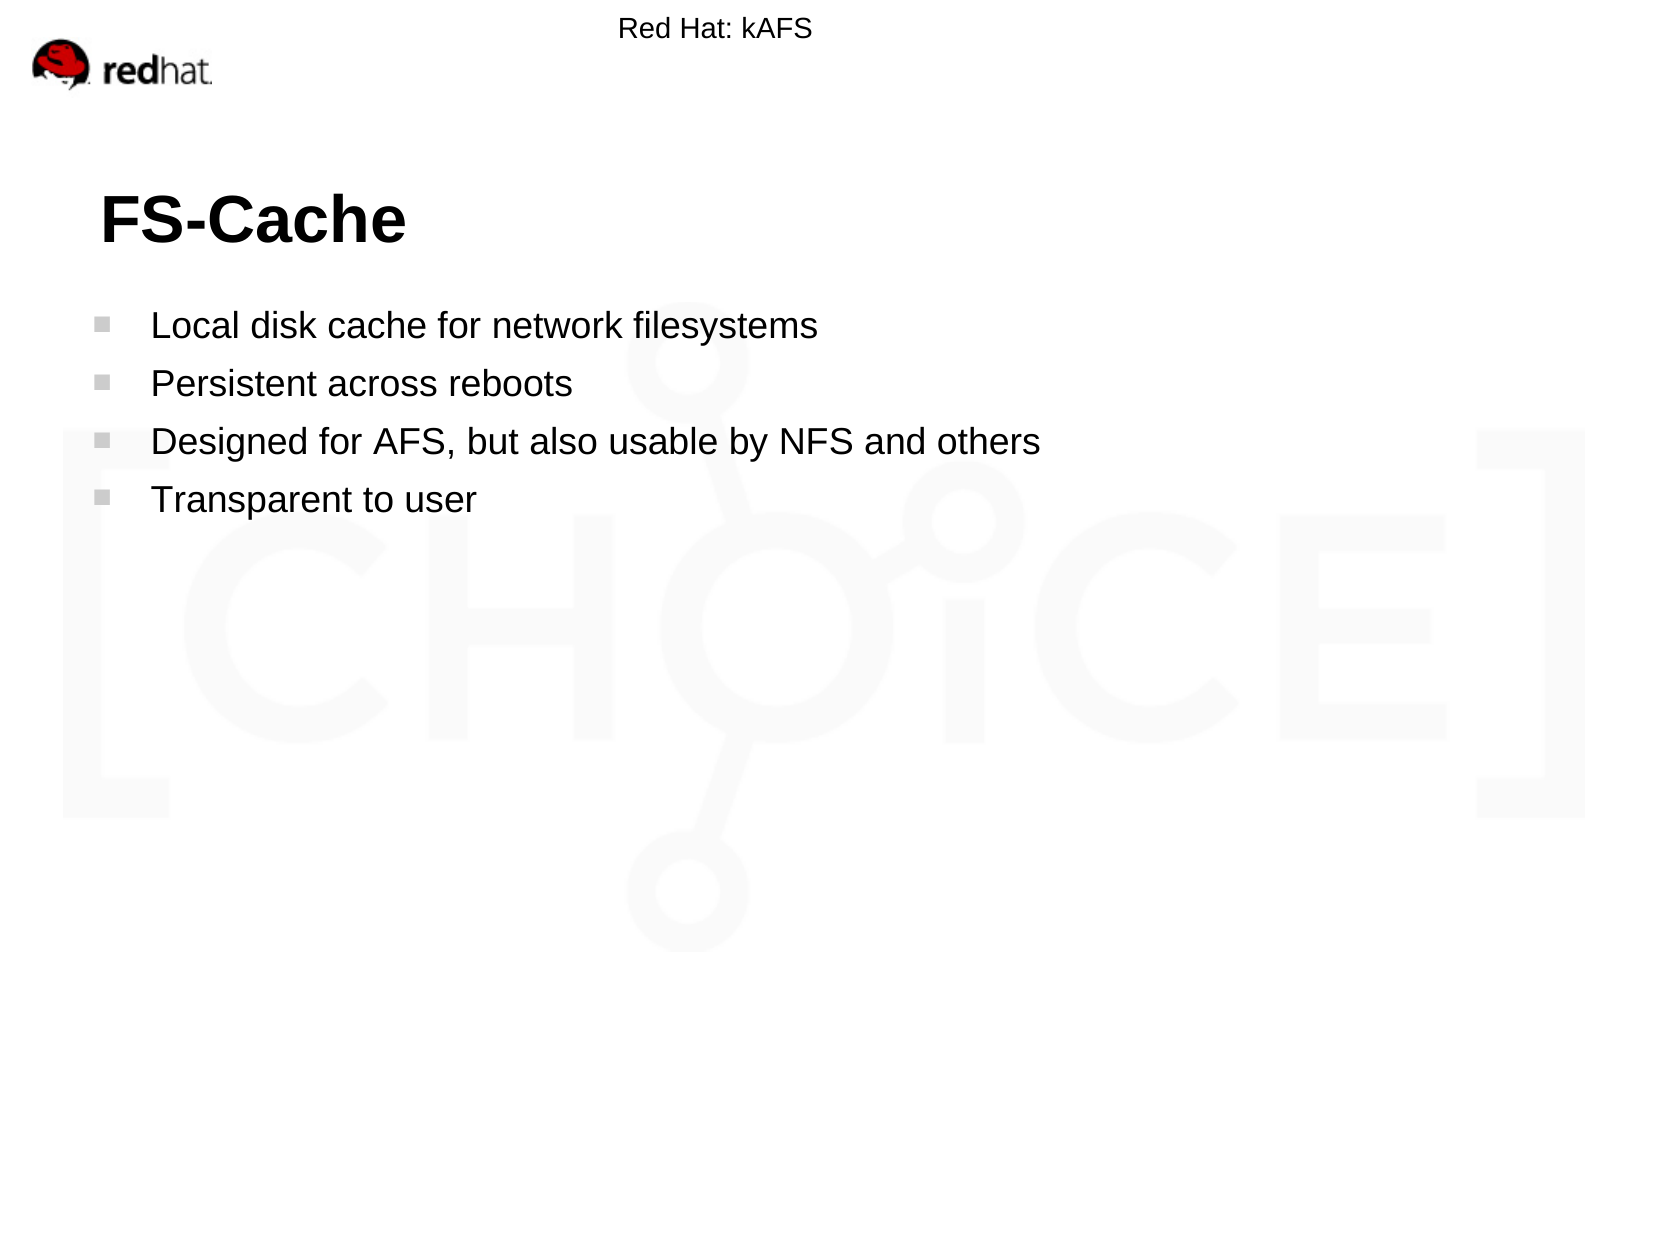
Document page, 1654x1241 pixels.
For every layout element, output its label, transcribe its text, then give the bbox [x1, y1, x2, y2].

list Local disk cache for network filesystems Persistent across reboots Designed for AFS, but also usable by NFS and others Transparent to user [94, 304, 1500, 1174]
picture [31, 37, 212, 98]
title FS-Cache [100, 164, 1506, 275]
picture [63, 302, 1585, 952]
